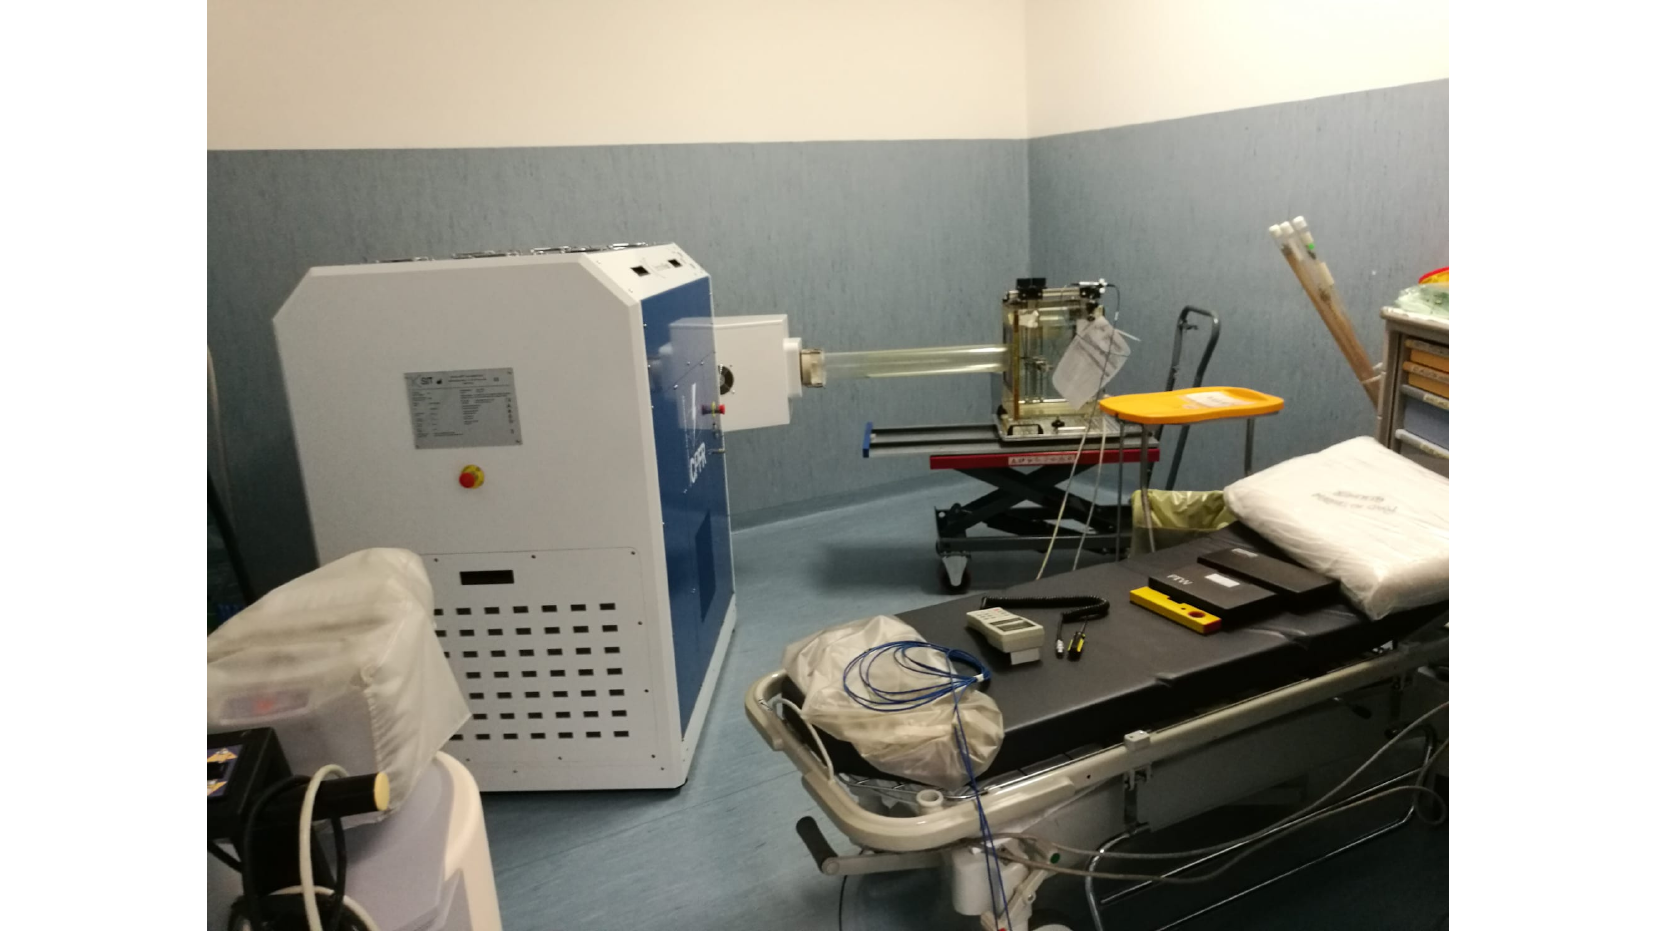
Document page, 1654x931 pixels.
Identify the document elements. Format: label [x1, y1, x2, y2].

picture [207, 0, 1449, 931]
